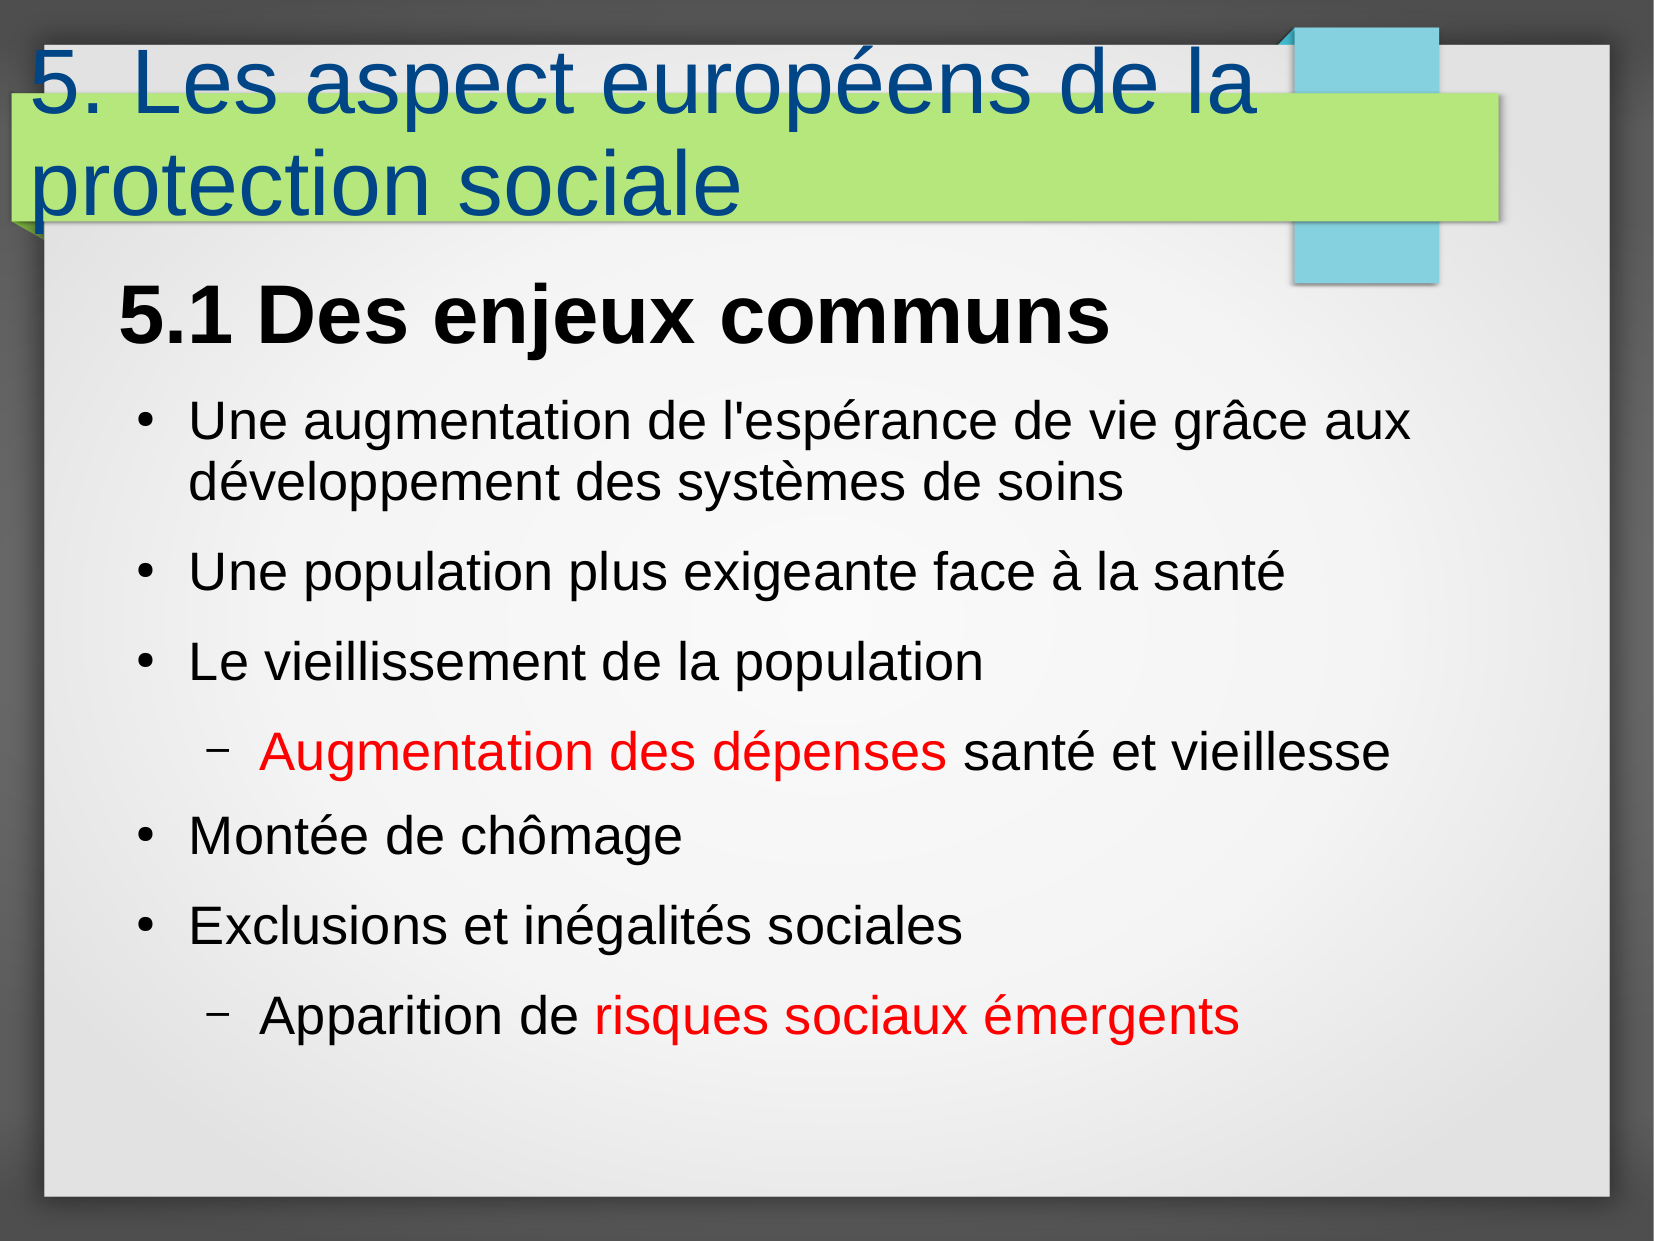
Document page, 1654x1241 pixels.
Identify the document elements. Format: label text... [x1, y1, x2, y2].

list 5.1 Des enjeux communs Une augmentation de l'espérance de vie grâce aux développement des systèmes de soins Une population plus exigeante face à la santé Le vieillissement de la population Augmentation des dépenses santé et vieillesse Montée de chômage Exclusions et inégalités sociales Apparition de risques sociaux émergents [118, 268, 1607, 1087]
title 5. Les aspect européens de la protection sociale [29, 29, 1518, 237]
picture [0, 0, 1654, 1241]
